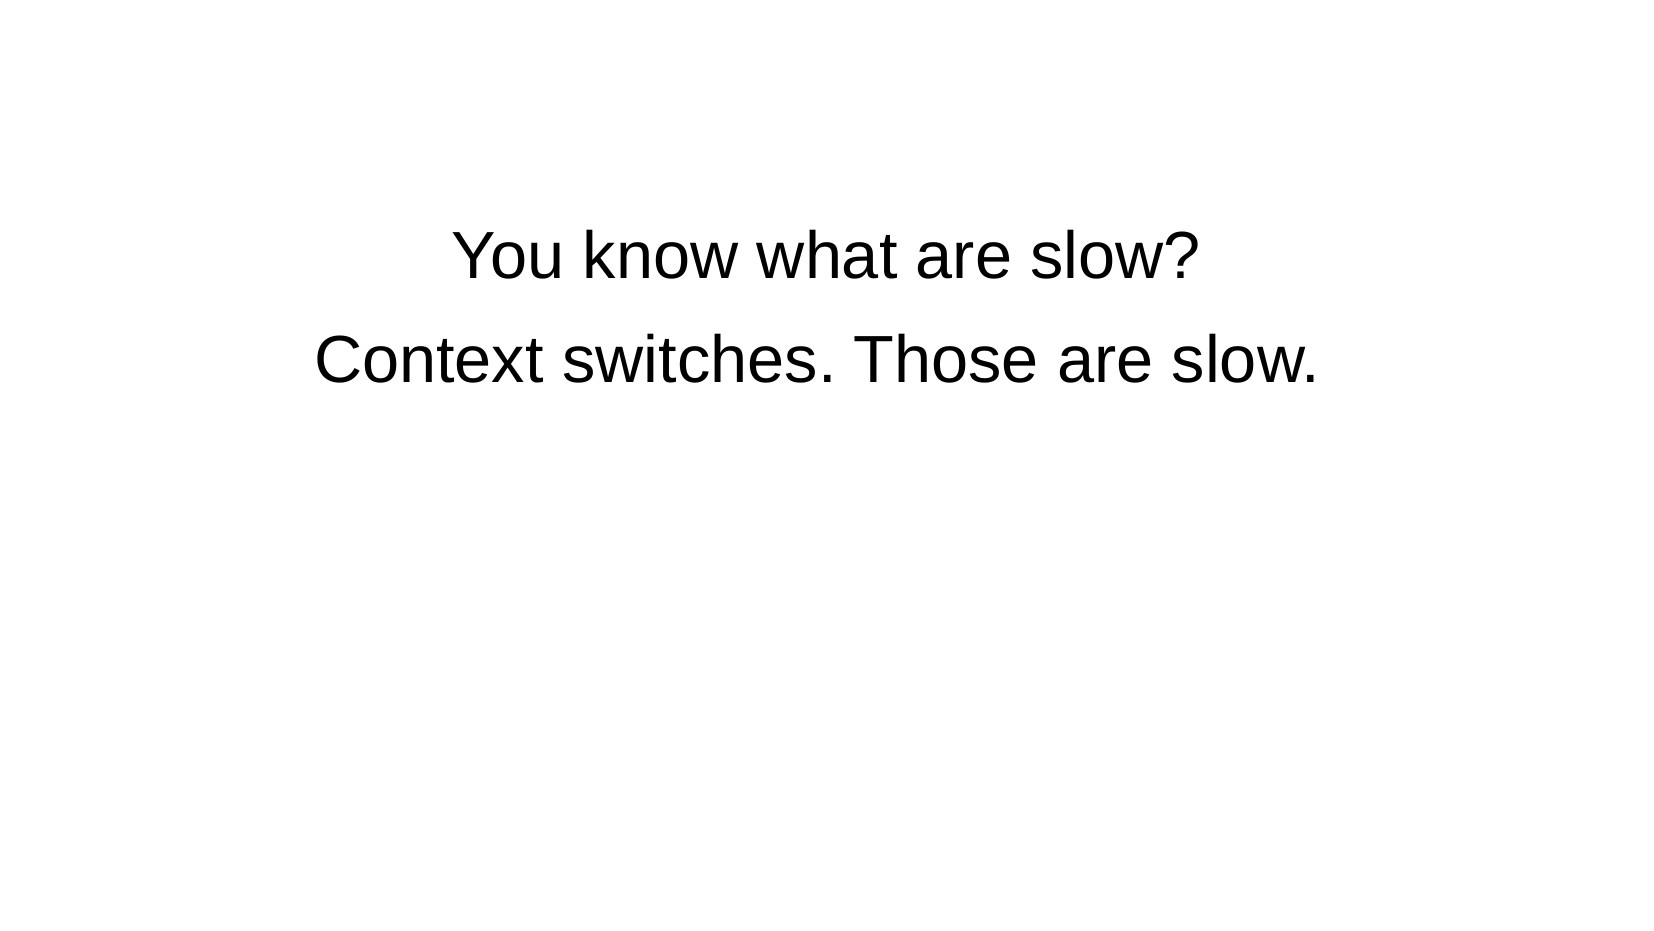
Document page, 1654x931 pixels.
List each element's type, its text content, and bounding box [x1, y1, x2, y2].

list You know what are slow? Context switches. Those are slow. [82, 217, 1571, 758]
